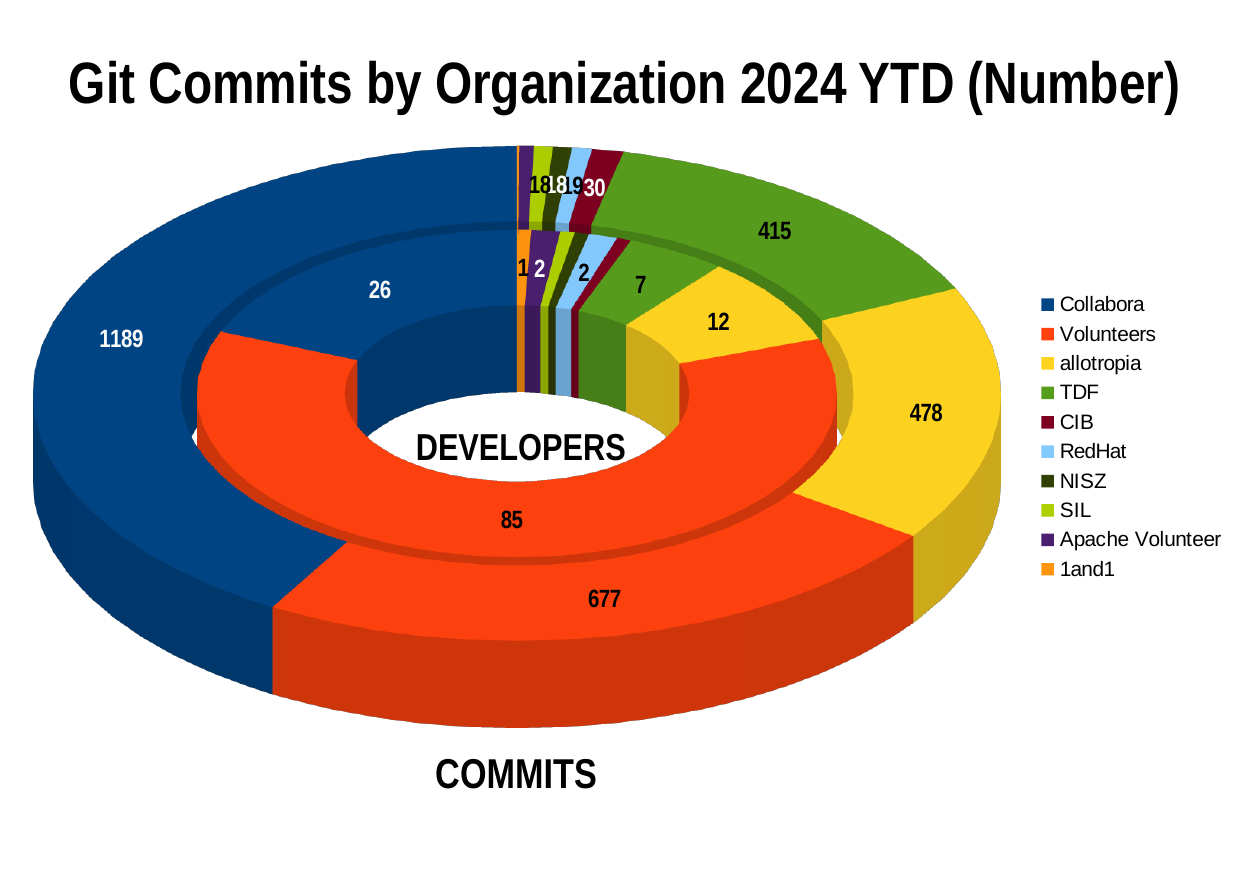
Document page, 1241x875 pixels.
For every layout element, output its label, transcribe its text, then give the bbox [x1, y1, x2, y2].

chart [0, 0, 1241, 874]
text_box Git Commits by Organization 2024 YTD (Number) [54, 41, 1196, 111]
text_box COMMITS [420, 742, 612, 797]
text_box DEVELOPERS [400, 418, 641, 477]
